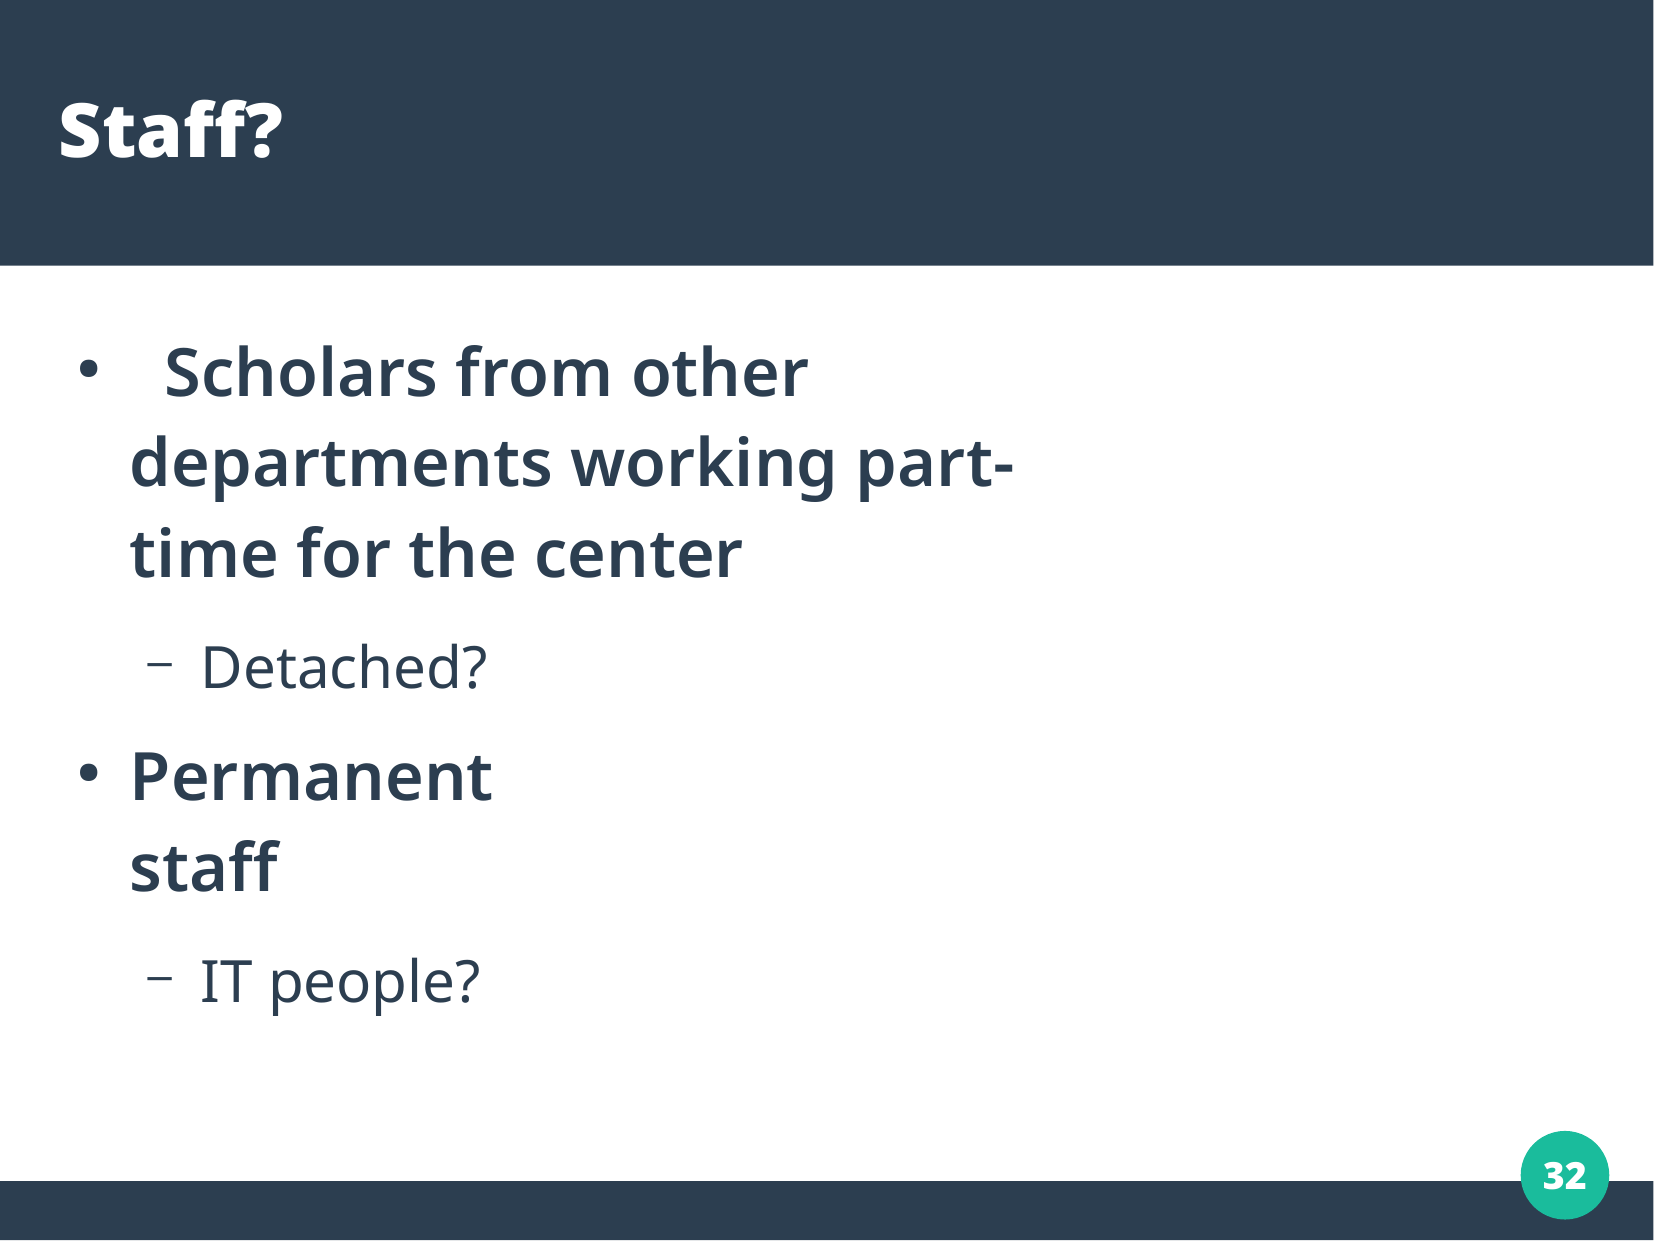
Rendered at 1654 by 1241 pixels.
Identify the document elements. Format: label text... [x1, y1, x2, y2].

title Staff? [59, 49, 1595, 207]
list Scholars from other departments working part-time for the center Detached? Permanent staff IT people? [59, 324, 1111, 1152]
